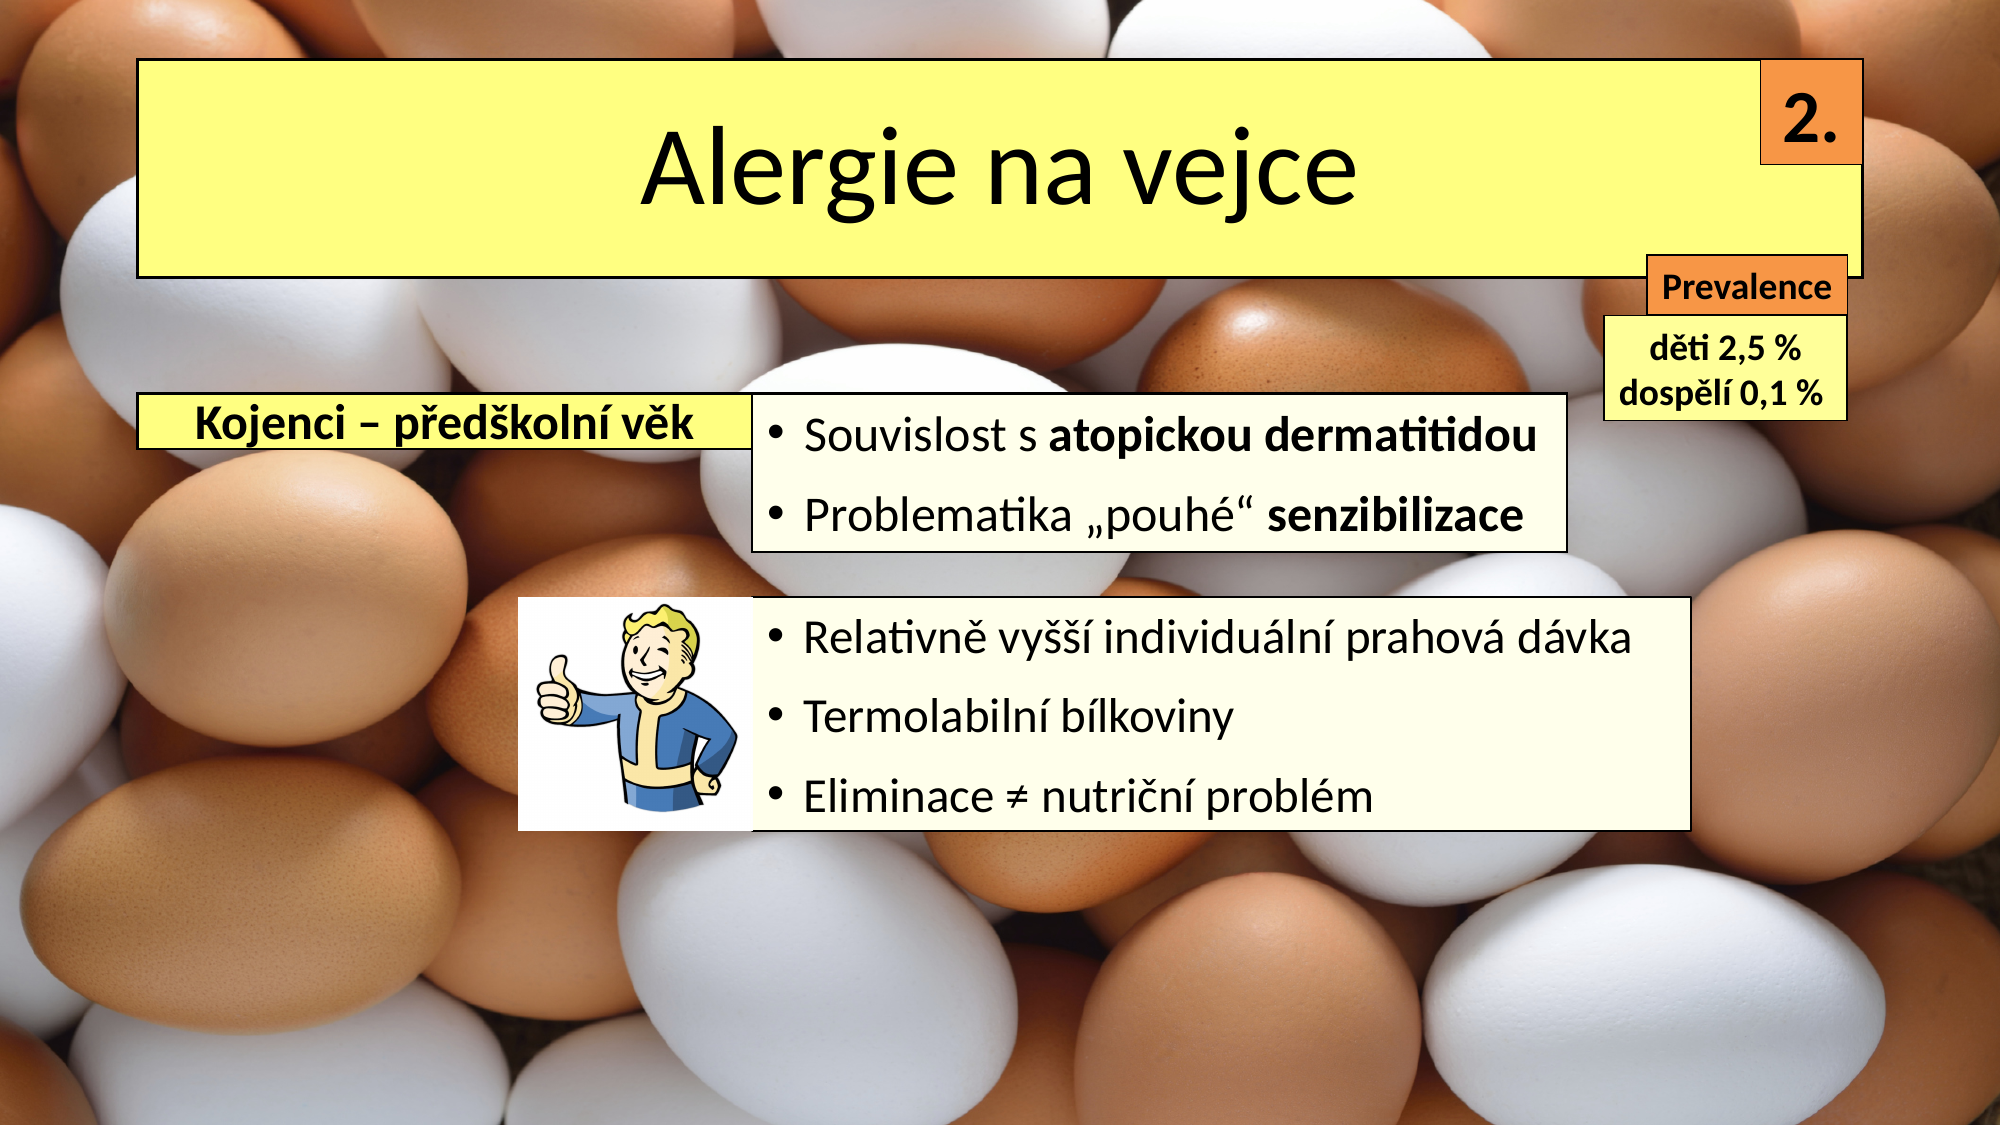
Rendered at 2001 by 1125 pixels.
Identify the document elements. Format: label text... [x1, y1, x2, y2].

text_box 2. [1760, 60, 1863, 165]
text_box Kojenci – předškolní věk [137, 393, 751, 450]
text_box děti 2,5 % dospělí 0,1 % [1604, 315, 1847, 420]
text_box Souvislost s atopickou dermatitidou Problematika „pouhé“ senzibilizace [752, 393, 1568, 553]
list Relativně vyšší individuální prahová dávka Termolabilní bílkoviny Eliminace ≠ nutriční problém [753, 597, 1692, 831]
text_box Prevalence [1647, 255, 1848, 315]
picture [0, 0, 2000, 1125]
text_box Alergie na vejce [137, 59, 1863, 278]
